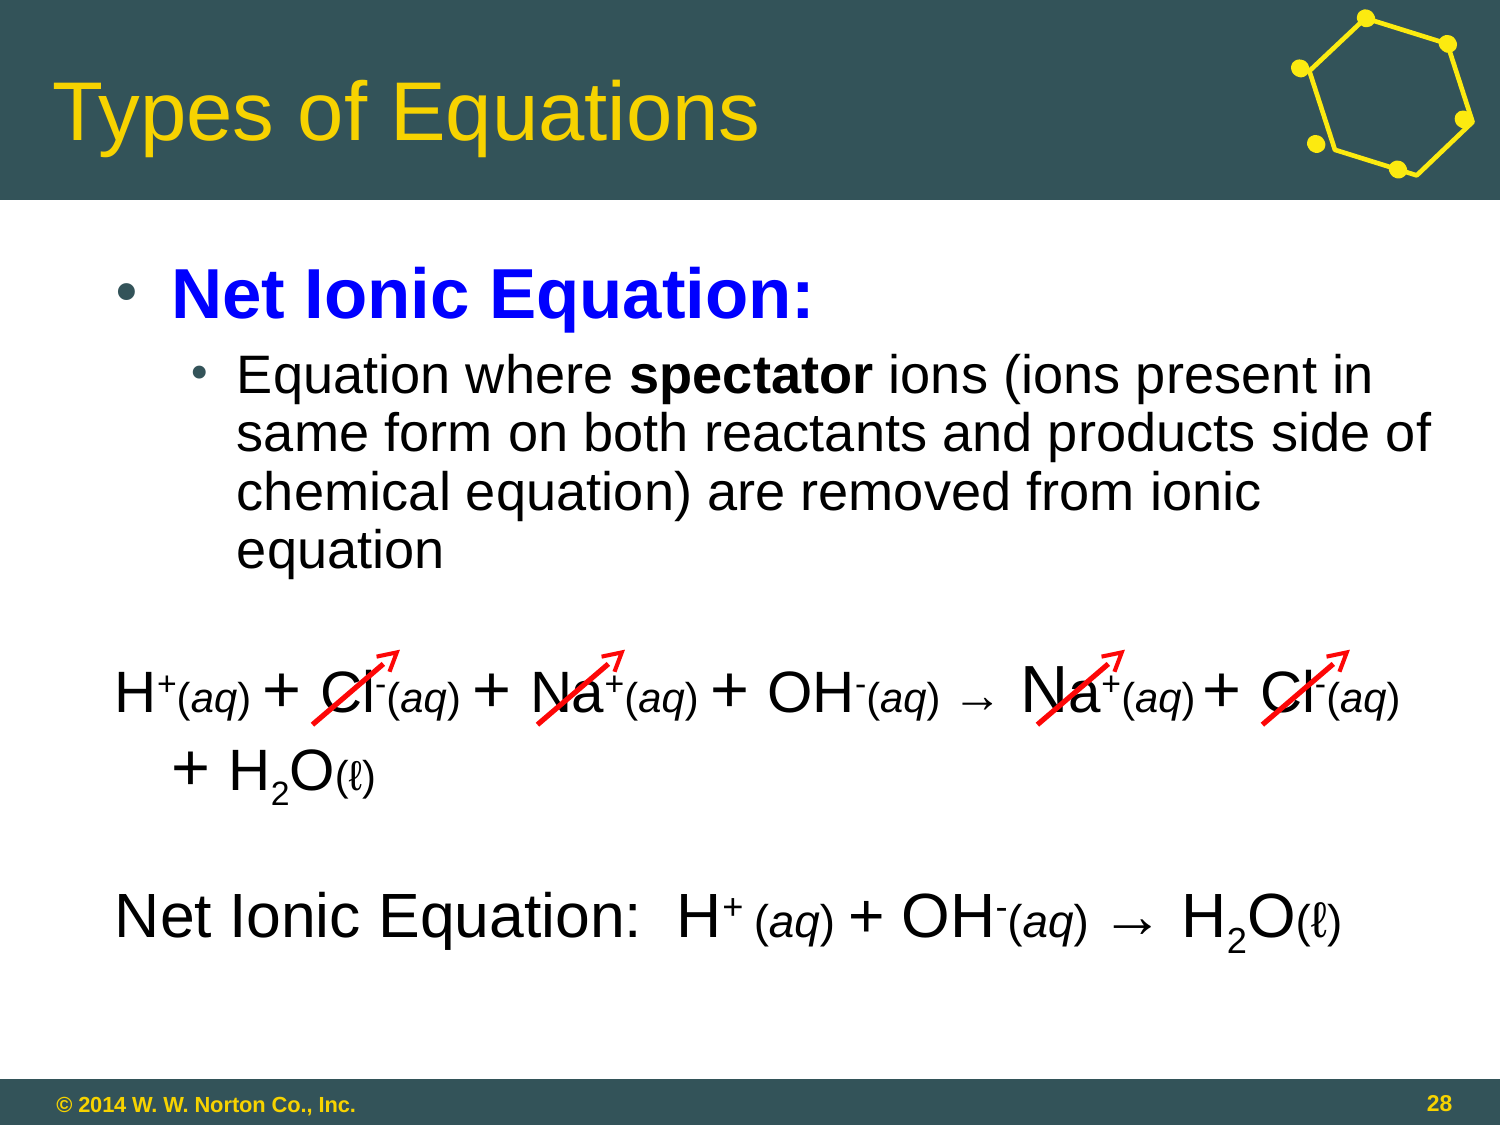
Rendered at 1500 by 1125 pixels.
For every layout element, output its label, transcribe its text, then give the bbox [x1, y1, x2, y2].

title Types of Equations [37, 19, 1118, 195]
list Net Ionic Equation: Equation where spectator ions (ions present in same form on both reactants and products side of chemical equation) are removed from ionic equation H+(aq) + Cl-(aq) + Na+(aq) + OH-(aq) → Na+(aq) + Cl-(aq) + H2O(ℓ) Net Ionic Equation: H+ (aq) + OH-(aq) → H2O(ℓ) [99, 249, 1463, 900]
slide_number <number> [1408, 1085, 1468, 1120]
